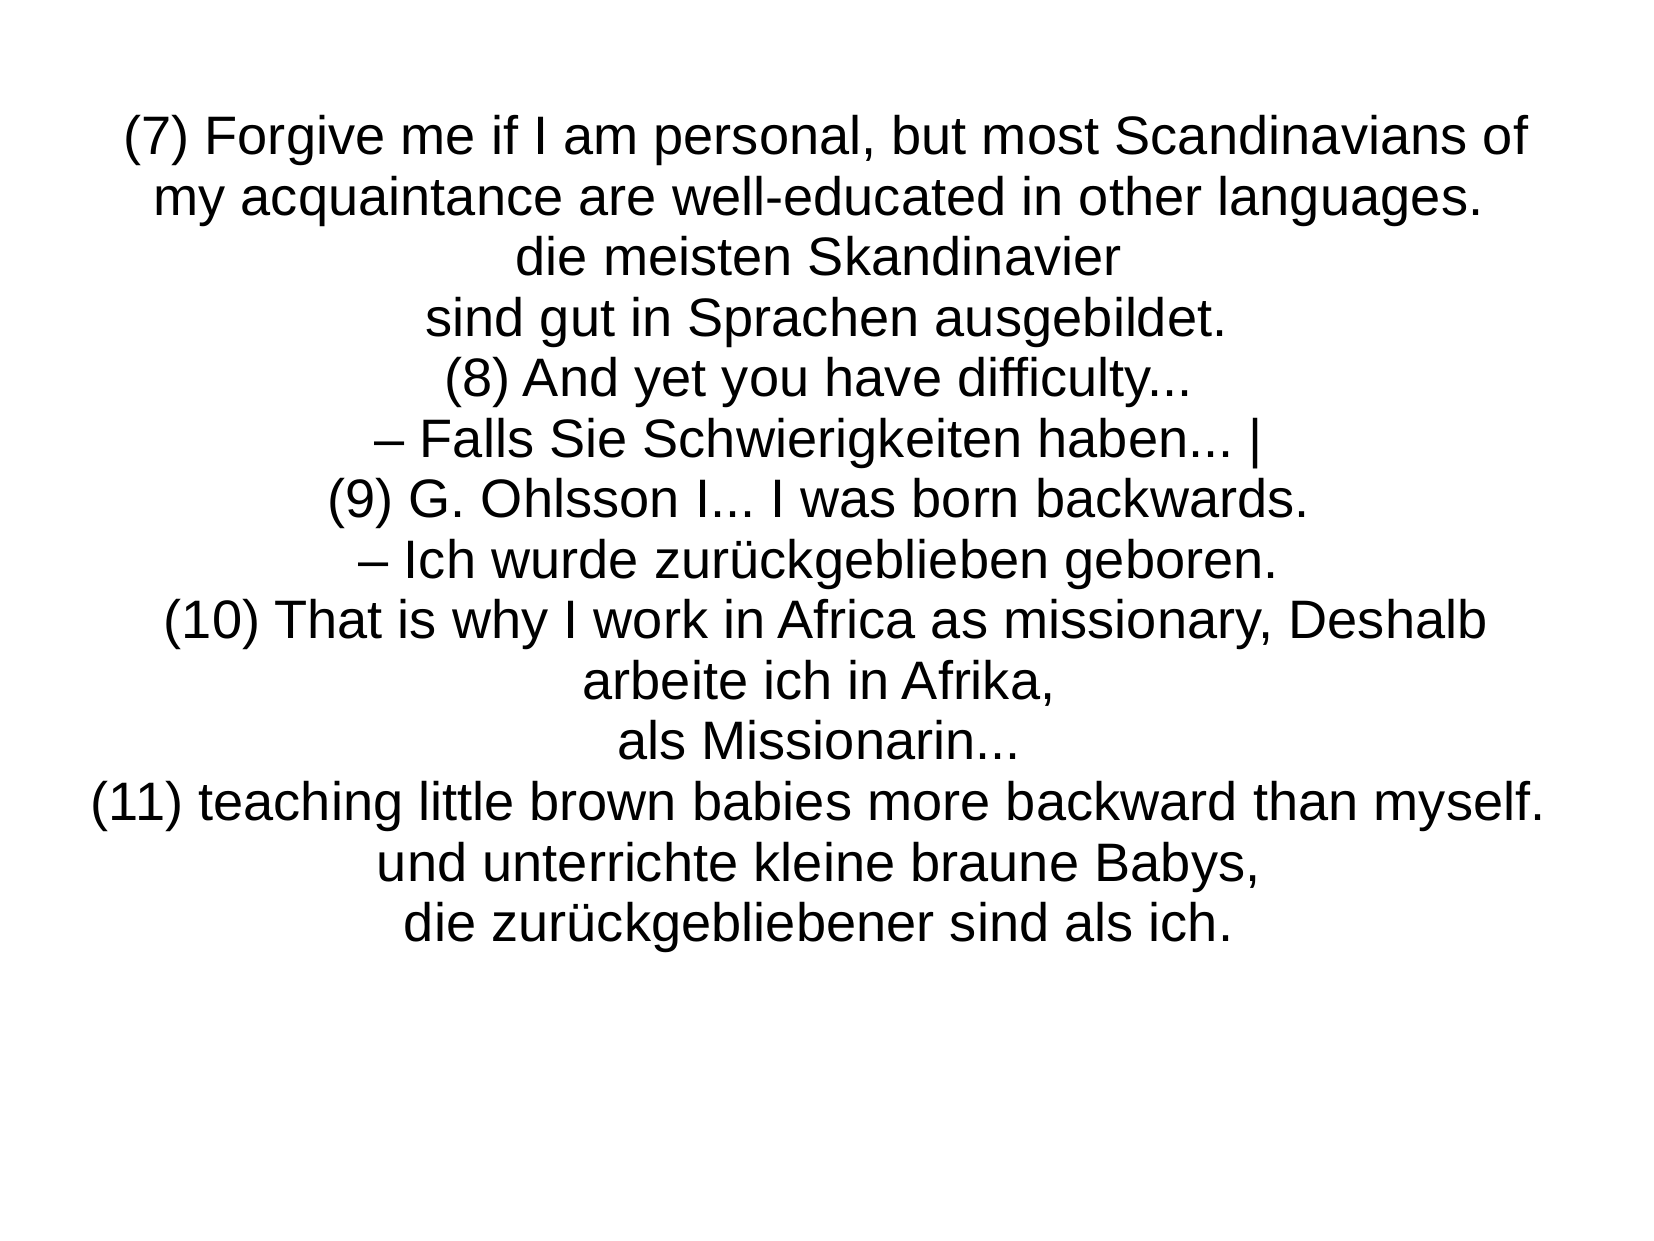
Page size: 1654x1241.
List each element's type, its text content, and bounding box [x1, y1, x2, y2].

subtitle (7) Forgive me if I am personal, but most Scandinavians of my acquaintance are well-educated in other languages. die meisten Skandinavier sind gut in Sprachen ausgebildet. (8) And yet you have difficulty... – Falls Sie Schwierigkeiten haben... | (9) G. Ohlsson I... I was born backwards. – Ich wurde zurückgeblieben geboren. (10) That is why I work in Africa as missionary, Deshalb arbeite ich in Afrika, als Missionarin... (11) teaching little brown babies more backward than myself. und unterrichte kleine braune Babys, die zurückgebliebener sind als ich. [82, 49, 1571, 1010]
